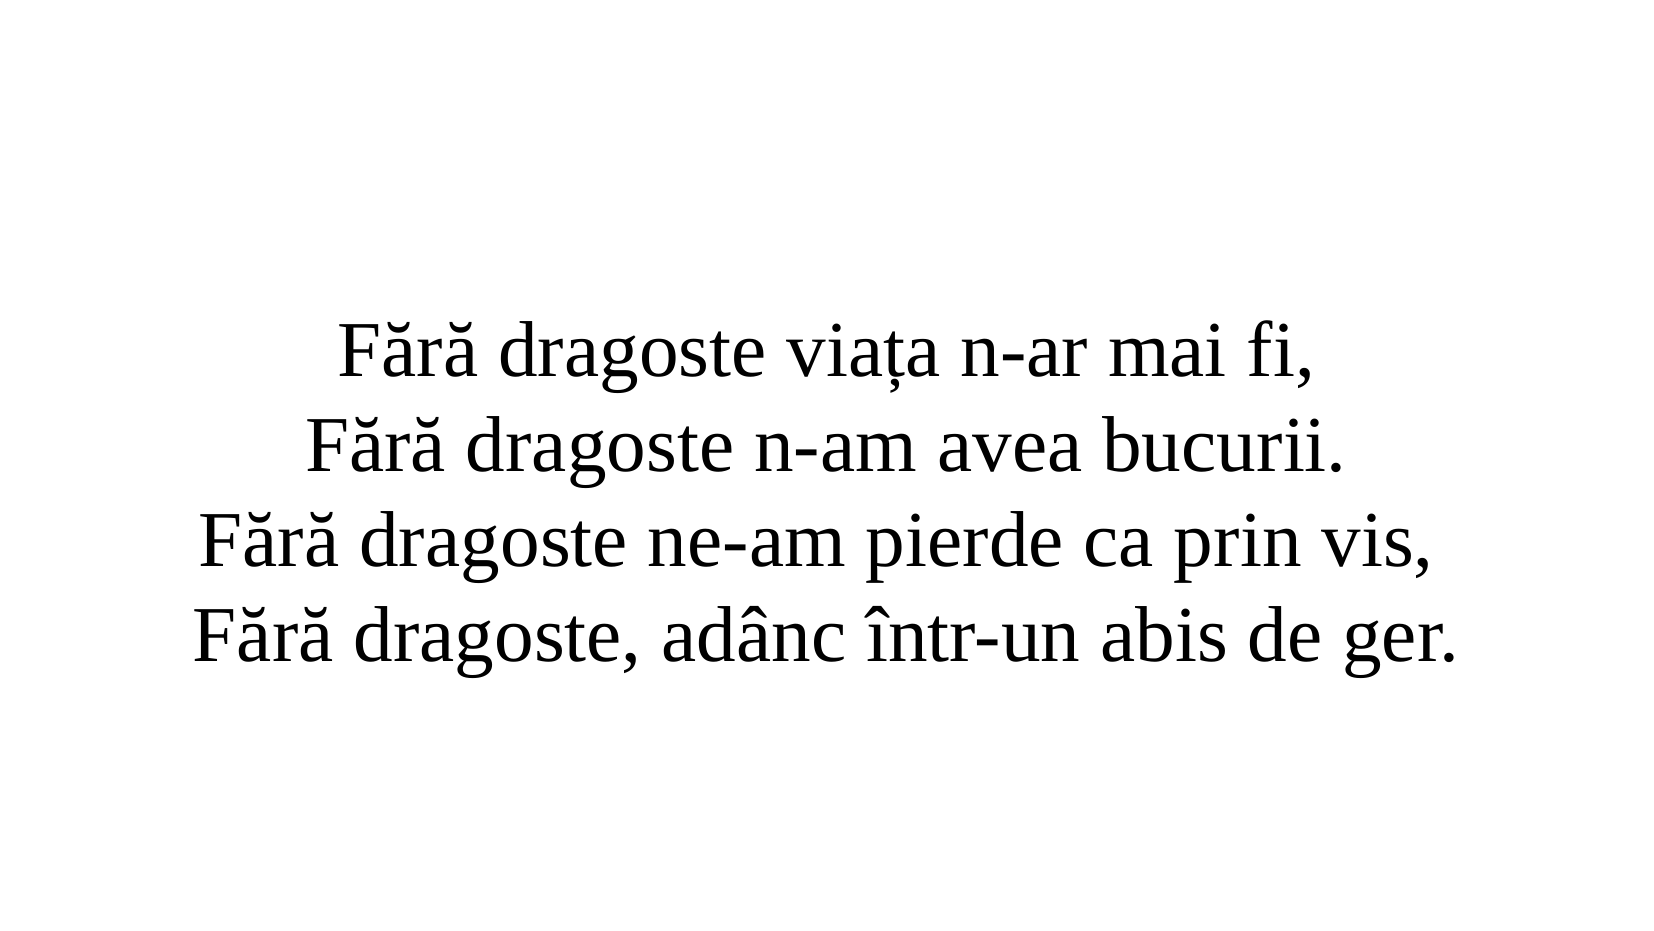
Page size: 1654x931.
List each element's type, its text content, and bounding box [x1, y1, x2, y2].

subtitle Fără dragoste viața n-ar mai fi, Fără dragoste n-am avea bucurii. Fără dragoste ne-am pierde ca prin vis, Fără dragoste, adânc într-un abis de ger. [0, 289, 1654, 651]
